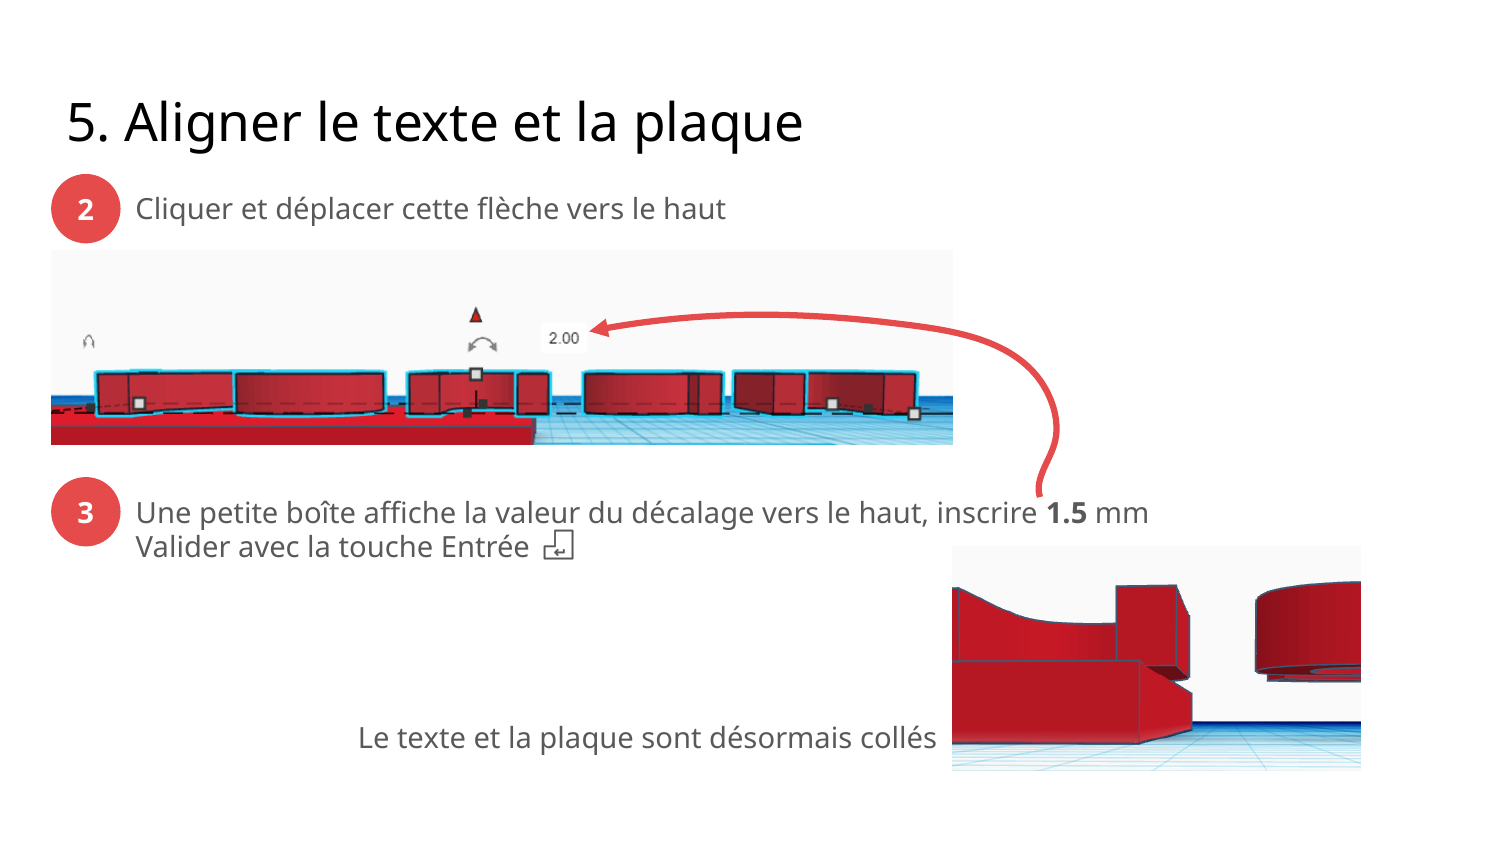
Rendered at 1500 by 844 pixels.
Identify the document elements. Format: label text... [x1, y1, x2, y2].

text_box 3 [51, 477, 121, 547]
title 5. Aligner le texte et la plaque [51, 72, 1449, 167]
text_box Cliquer et déplacer cette flèche vers le haut [120, 175, 811, 241]
text_box 2 [51, 173, 121, 244]
picture [952, 546, 1361, 771]
picture [51, 250, 953, 445]
text_box Une petite boîte affiche la valeur du décalage vers le haut, inscrire 1.5 mm Valider avec la touche Entrée [120, 478, 1228, 579]
picture [541, 527, 576, 562]
text_box Le texte et la plaque sont désormais collés [262, 704, 953, 770]
